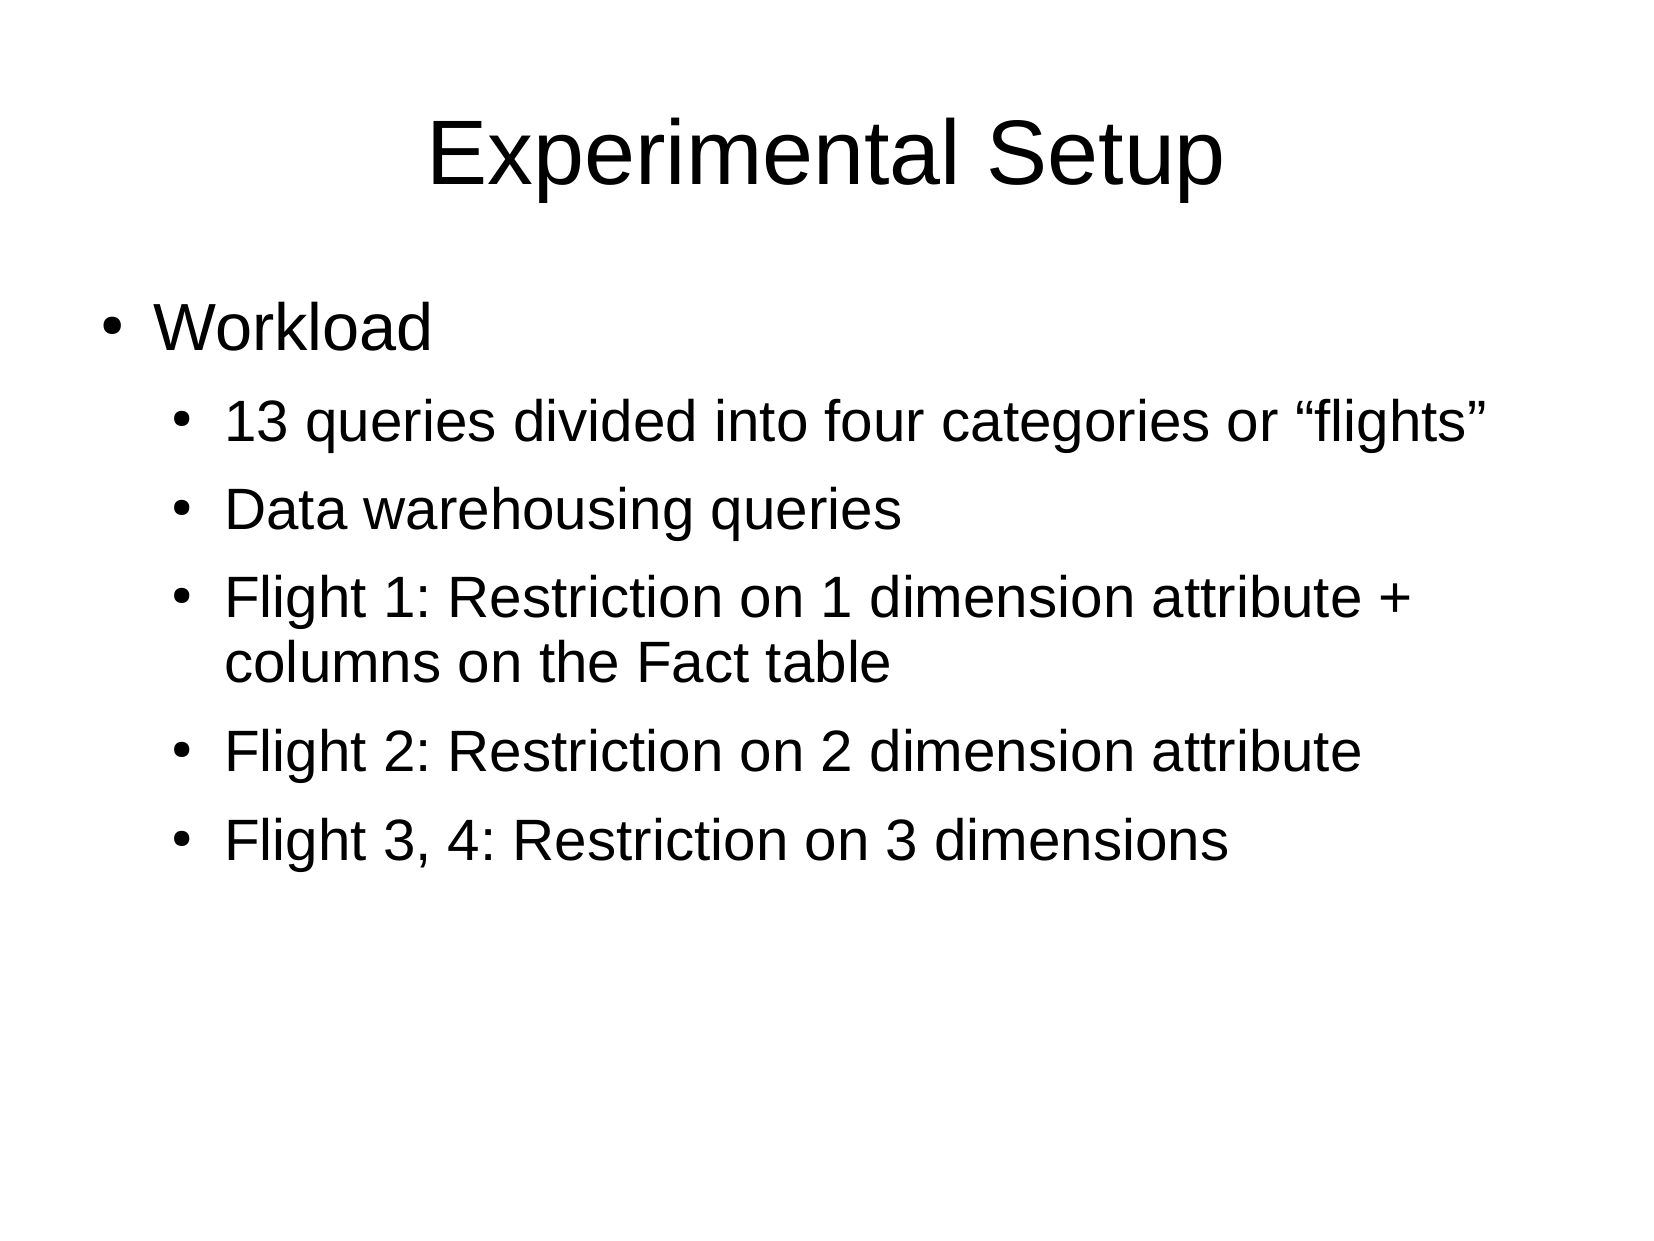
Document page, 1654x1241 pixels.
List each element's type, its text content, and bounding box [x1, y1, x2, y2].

list Workload 13 queries divided into four categories or “flights” Data warehousing queries Flight 1: Restriction on 1 dimension attribute + columns on the Fact table Flight 2: Restriction on 2 dimension attribute Flight 3, 4: Restriction on 3 dimensions [82, 290, 1571, 1109]
title Experimental Setup [82, 56, 1571, 250]
